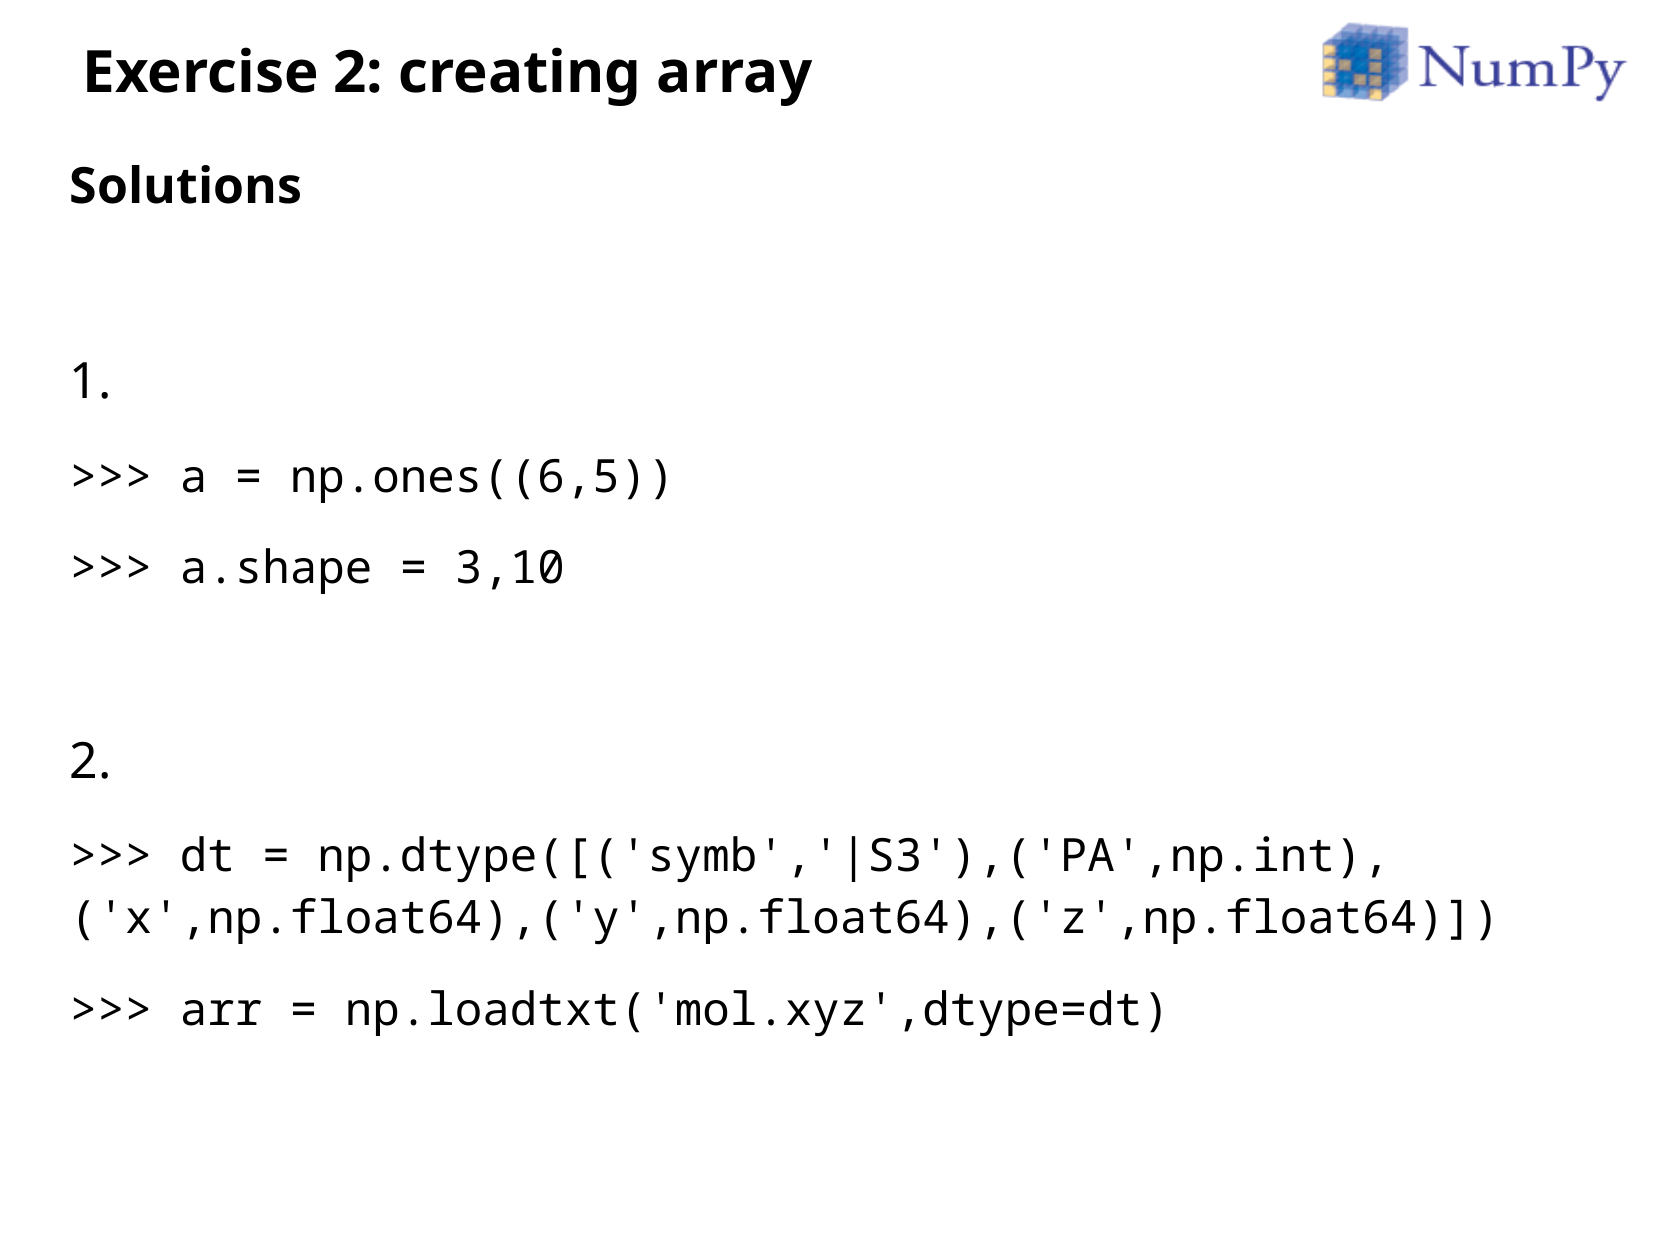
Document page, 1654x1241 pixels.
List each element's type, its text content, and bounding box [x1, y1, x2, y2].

title Exercise 2: creating array [82, 15, 1571, 125]
picture [1302, 13, 1635, 113]
list Solutions 1. >>> a = np.ones((6,5)) >>> a.shape = 3,10 2. >>> dt = np.dtype([('symb','|S3'),('PA',np.int),('x',np.float64),('y',np.float64),('z',np.float64)]) >>> arr = np.loadtxt('mol.xyz',dtype=dt) [70, 150, 1613, 1206]
